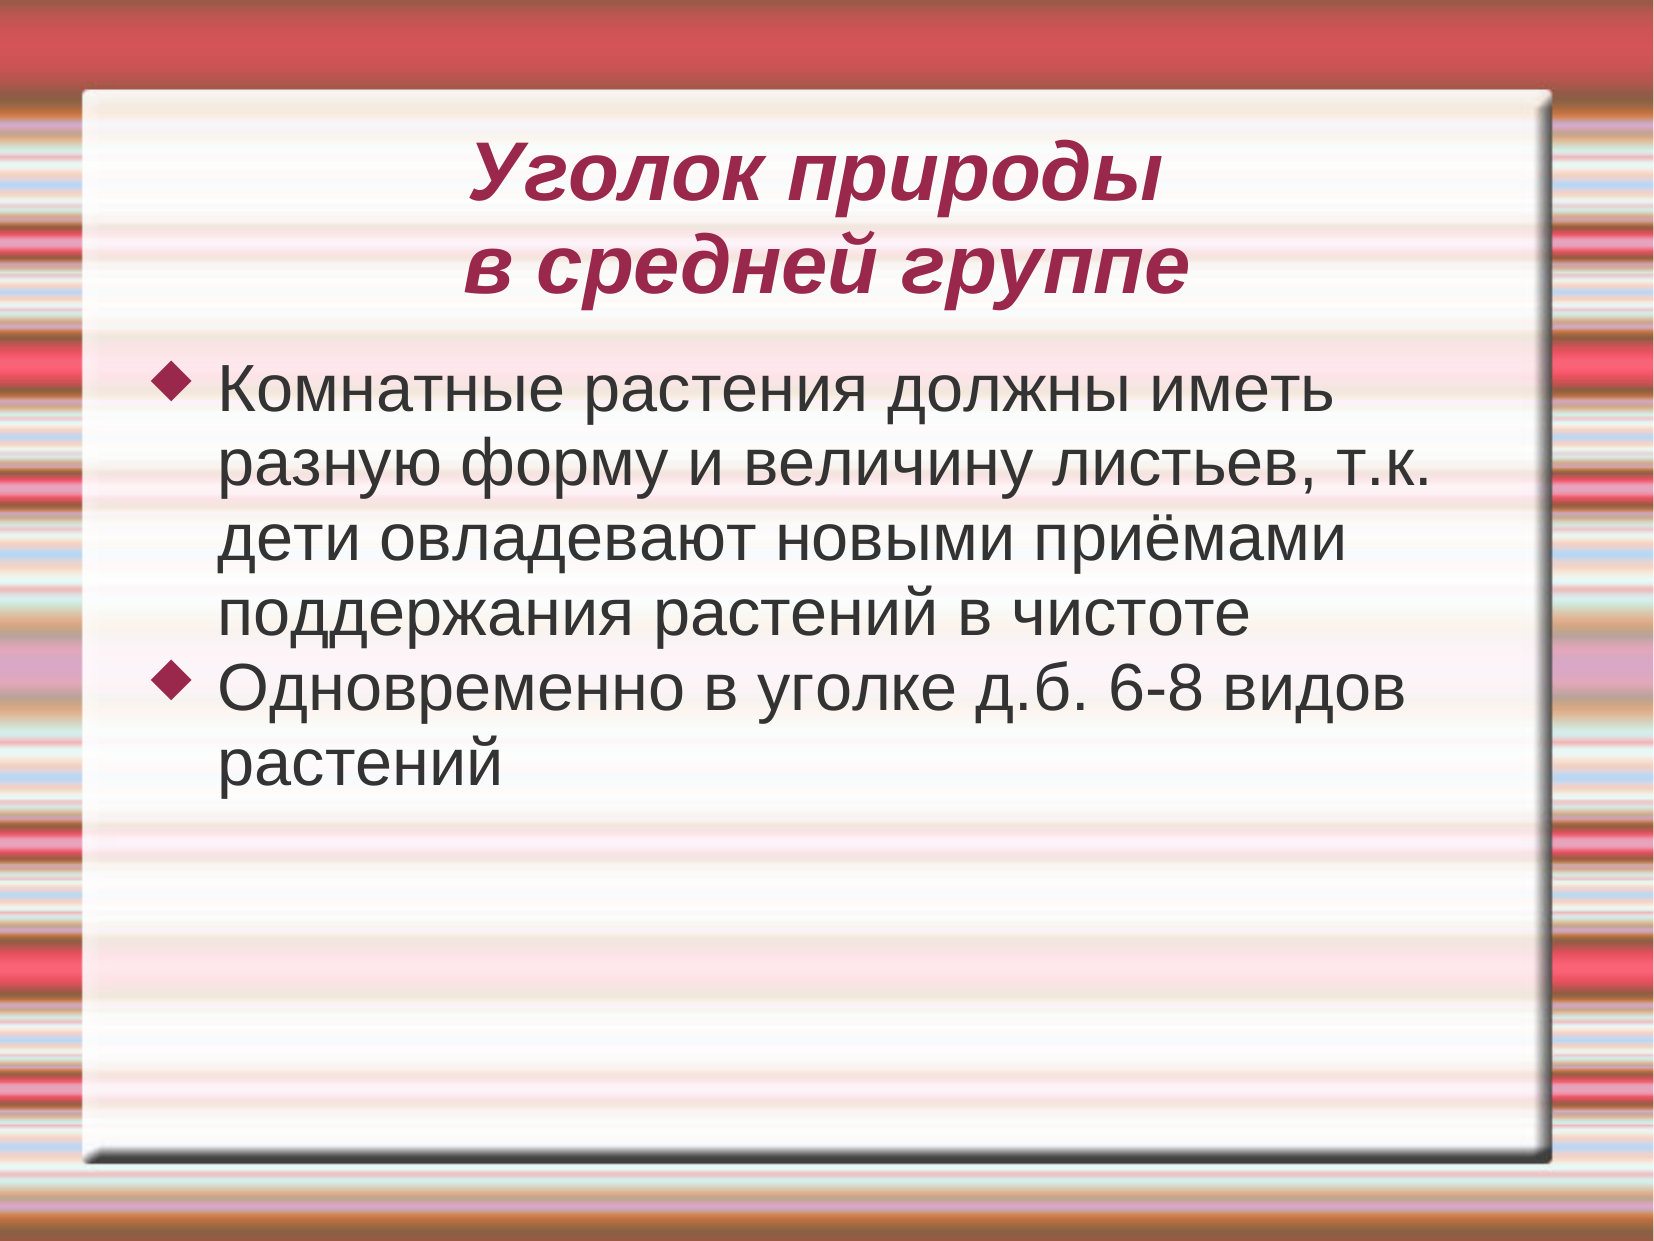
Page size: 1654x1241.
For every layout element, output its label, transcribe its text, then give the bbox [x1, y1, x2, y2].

list Комнатные растения должны иметь разную форму и величину листьев, т.к. дети овладевают новыми приёмами поддержания растений в чистоте Одновременно в уголке д.б. 6-8 видов растений [134, 350, 1516, 1118]
title Уголок природы в средней группе [121, 114, 1534, 322]
picture [0, 0, 1654, 1241]
